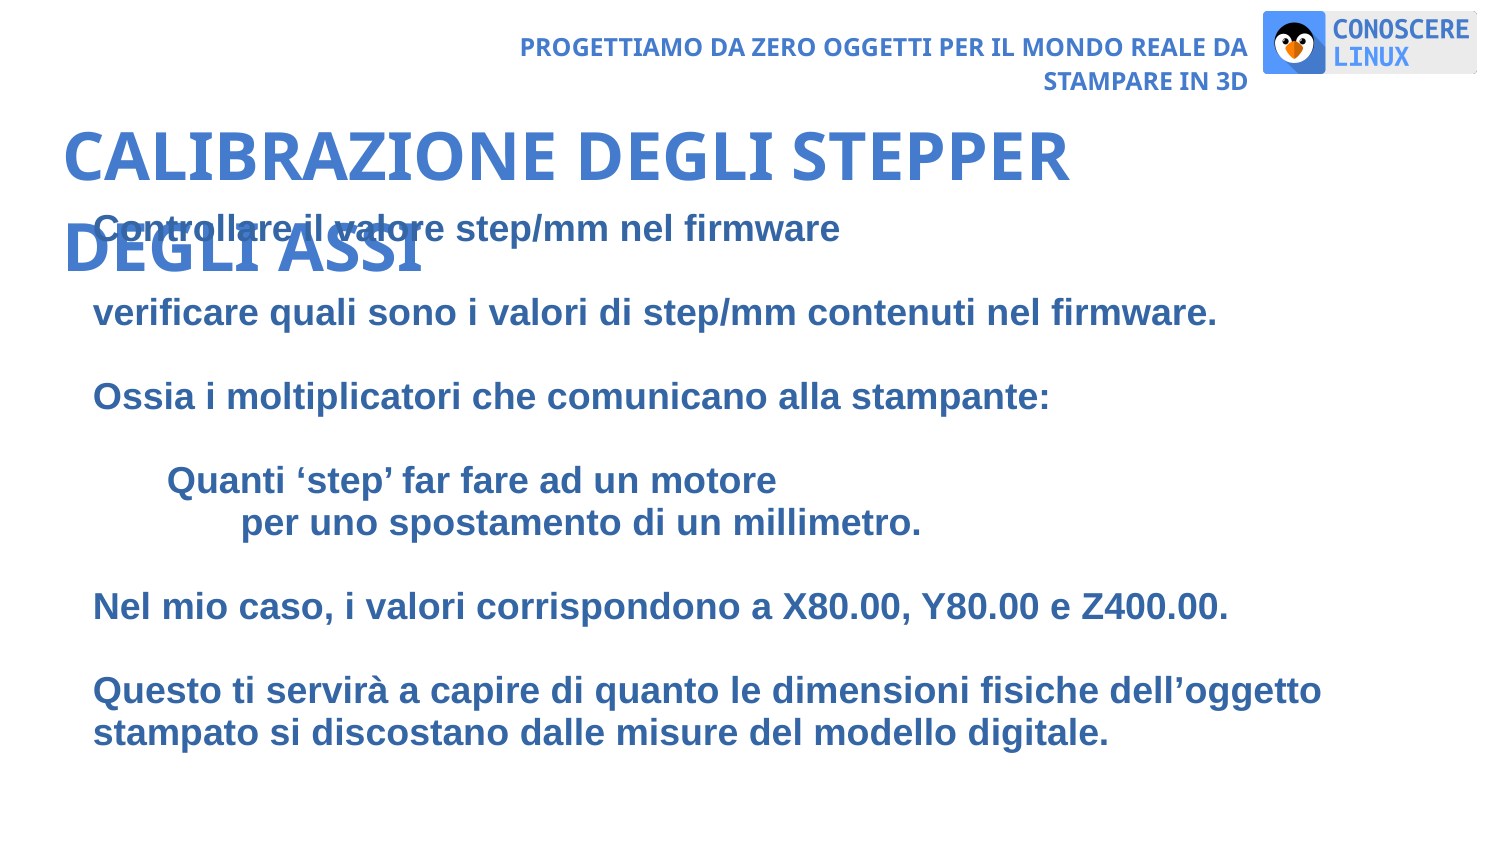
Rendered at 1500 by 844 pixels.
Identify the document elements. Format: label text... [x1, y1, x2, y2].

text_box Controllare il valore step/mm nel firmware verificare quali sono i valori di step/mm contenuti nel firmware. Ossia i moltiplicatori che comunicano alla stampante: Quanti ‘step’ far fare ad un motore per uno spostamento di un millimetro. Nel mio caso, i valori corrispondono a X80.00, Y80.00 e Z400.00. Questo ti servirà a capire di quanto le dimensioni fisiche dell’oggetto stampato si discostano dalle misure del modello digitale. [78, 200, 1442, 804]
picture [1263, 11, 1477, 74]
text_box CALIBRAZIONE DEGLI STEPPER DEGLI ASSI [47, 102, 1276, 189]
text_box PROGETTIAMO DA ZERO OGGETTI PER IL MONDO REALE DA STAMPARE IN 3D [437, 21, 1264, 91]
